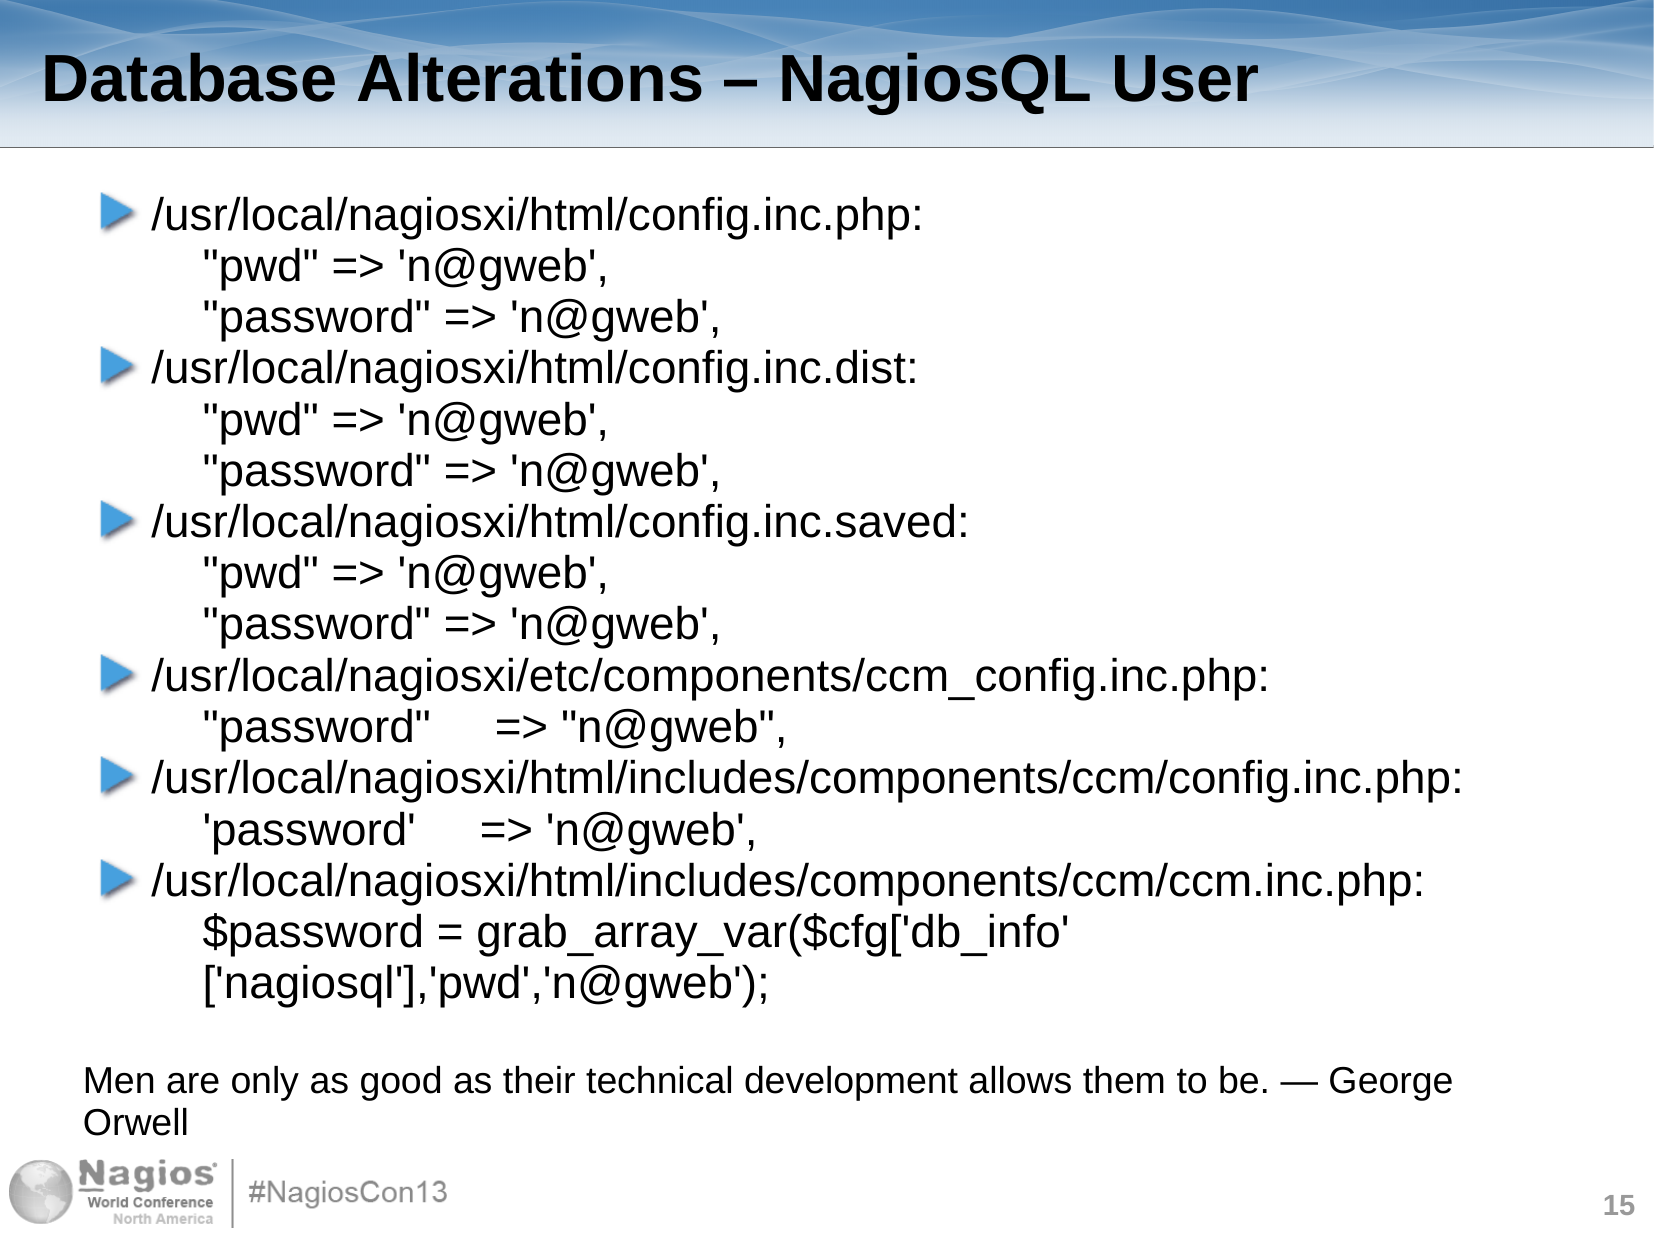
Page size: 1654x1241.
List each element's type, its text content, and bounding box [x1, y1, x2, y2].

text_box Men are only as good as their technical development allows them to be. — George Orwell [68, 1052, 1584, 1110]
picture [0, 0, 1654, 147]
picture [9, 1159, 453, 1228]
title Database Alterations – NagiosQL User [41, 29, 1355, 127]
list /usr/local/nagiosxi/html/config.inc.php: "pwd" => 'n@gweb', "password" => 'n@gweb', /usr/local/nagiosxi/html/config.inc.dist: "pwd" => 'n@gweb', "password" => 'n@gweb', /usr/local/nagiosxi/html/config.inc.saved: "pwd" => 'n@gweb', "password" => 'n@gweb', /usr/local/nagiosxi/etc/components/ccm_config.inc.php: "password" => "n@gweb", /usr/local/nagiosxi/html/includes/components/ccm/config.inc.php: 'password' => 'n@gweb', /usr/local/nagiosxi/html/includes/components/ccm/ccm.inc.php: $password = grab_array_var($cfg['db_info' ['nagiosql'],'pwd','n@gweb'); [80, 188, 1569, 1007]
